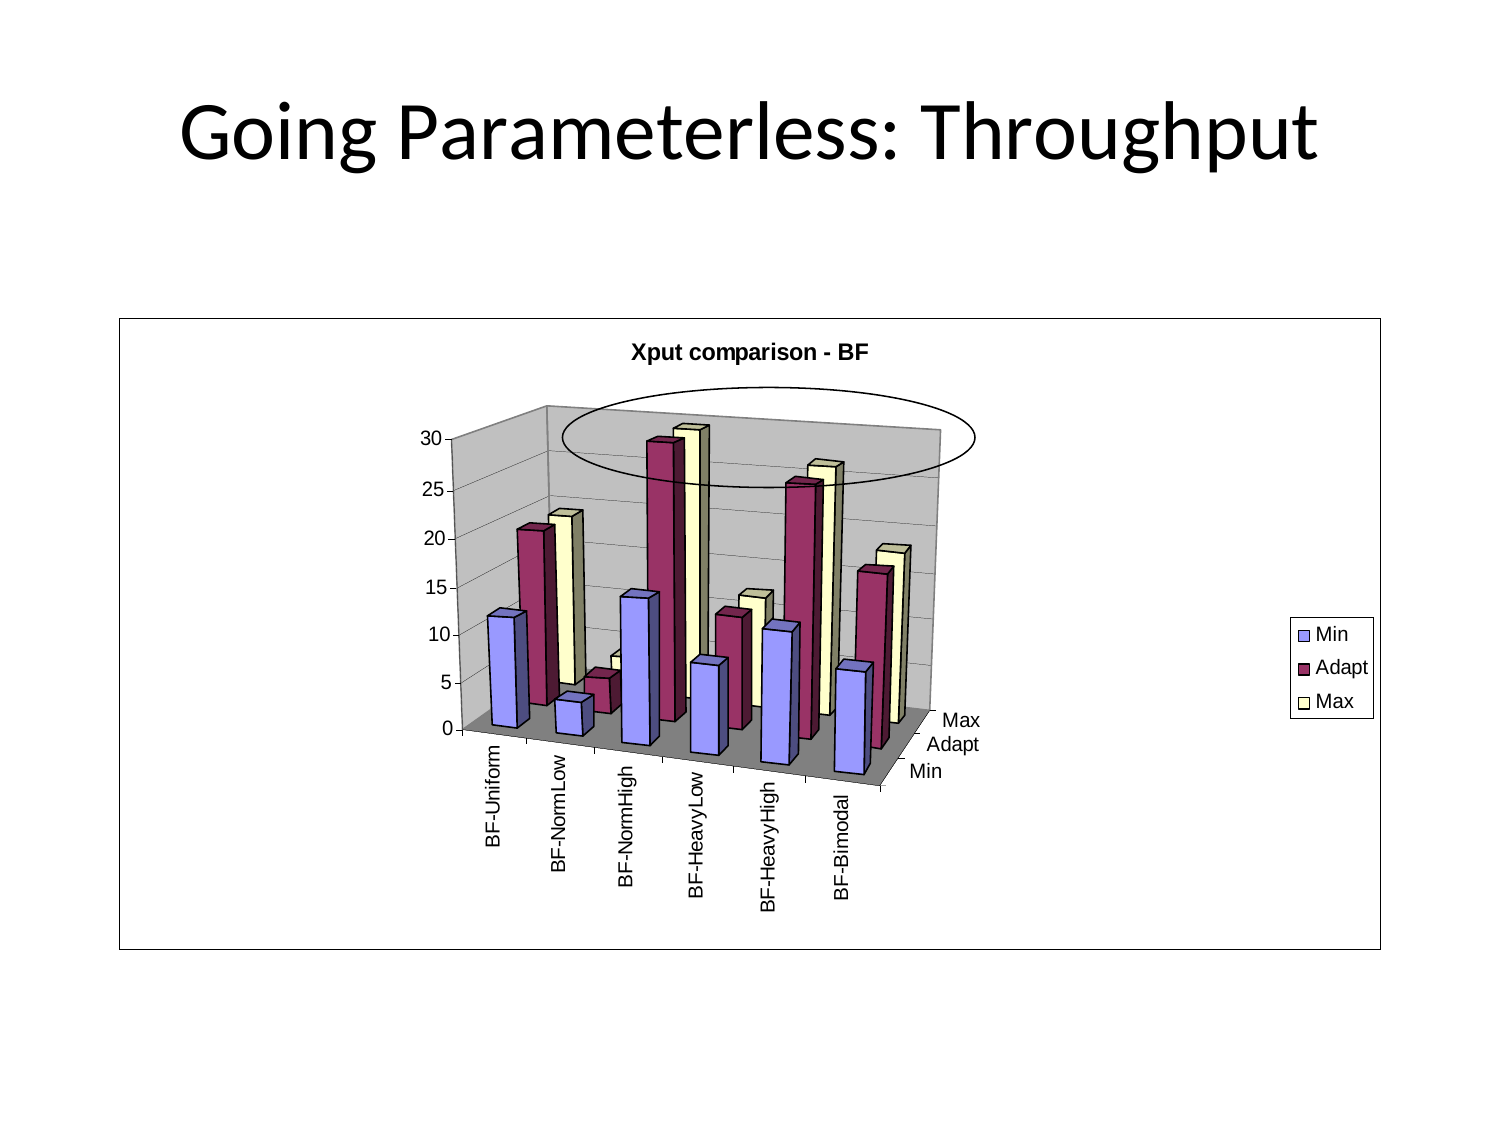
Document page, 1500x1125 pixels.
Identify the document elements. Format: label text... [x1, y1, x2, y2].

title Going Parameterless: Throughput [75, 45, 1426, 233]
chart [110, 309, 1390, 958]
